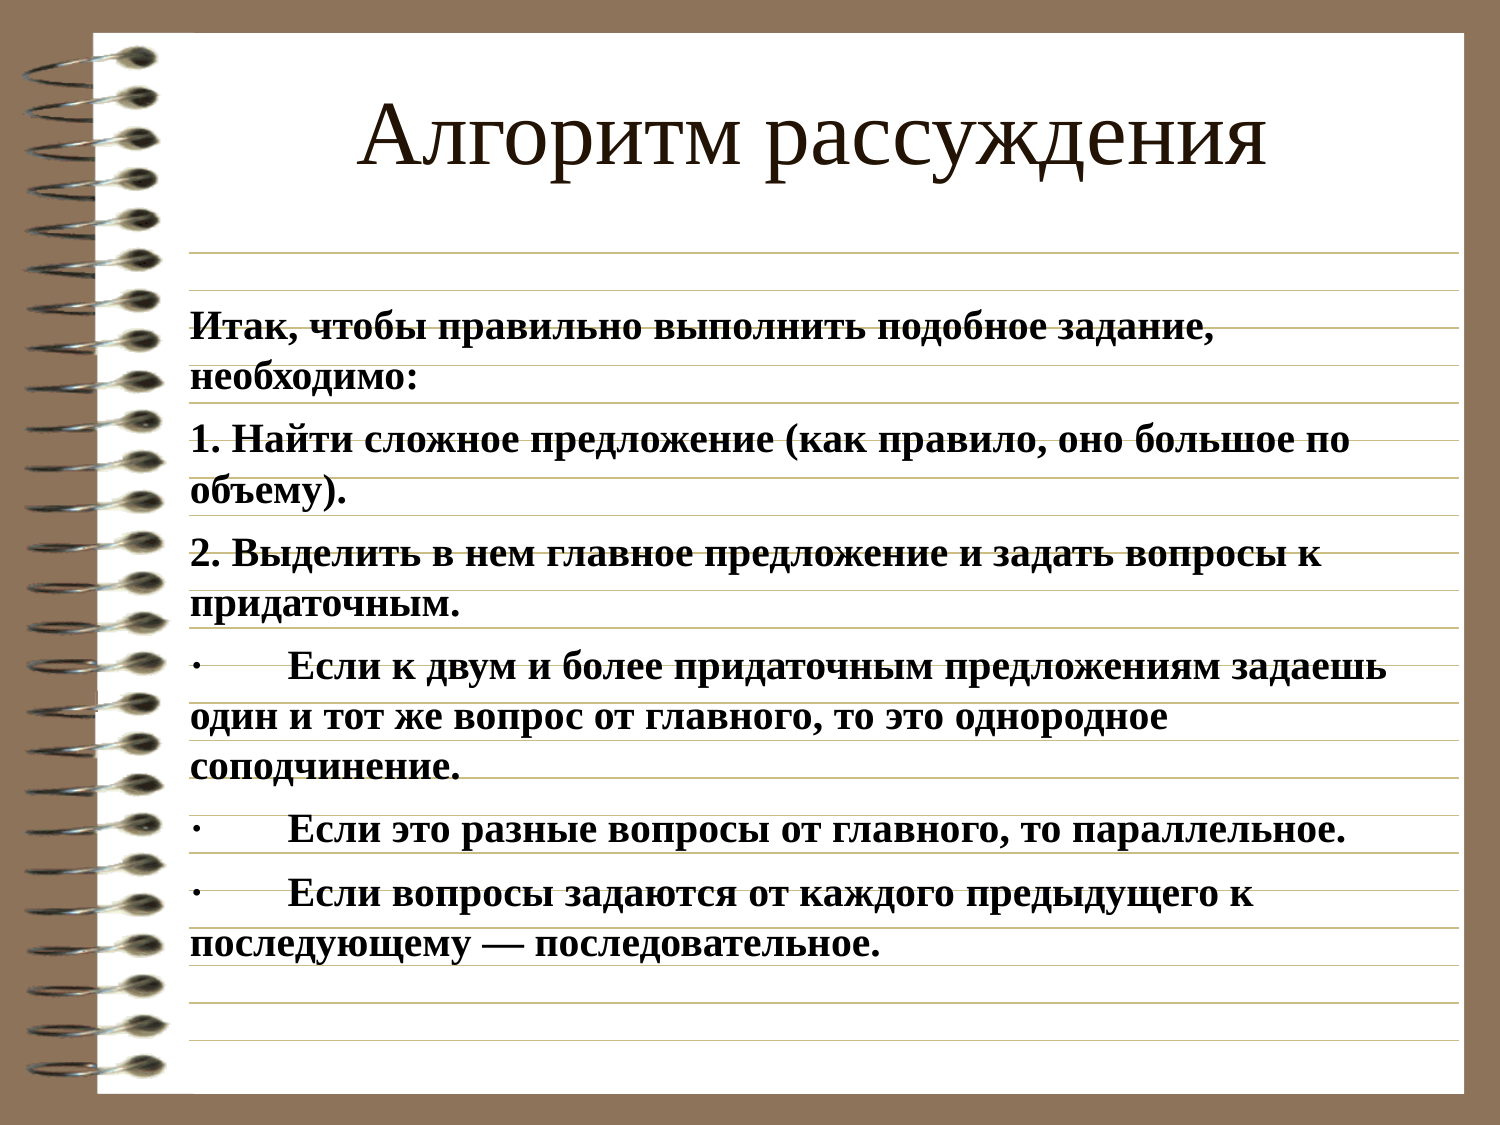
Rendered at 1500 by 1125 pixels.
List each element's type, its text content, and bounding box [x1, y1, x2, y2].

picture [0, 8, 194, 1115]
list Итак, чтобы правильно выполнить подобное задание, необходимо: 1. Найти сложное предложение (как правило, оно большое по объему). 2. Выделить в нем главное предложение и задать вопросы к придаточным. · Если к двум и более придаточным предложениям задаешь один и тот же вопрос от главного, то это однородное соподчинение. · Если это разные вопросы от главного, то параллельное. · Если вопросы задаются от каждого предыдущего к последующему — последовательное. [174, 290, 1450, 966]
title Алгоритм рассуждения [174, 65, 1450, 254]
